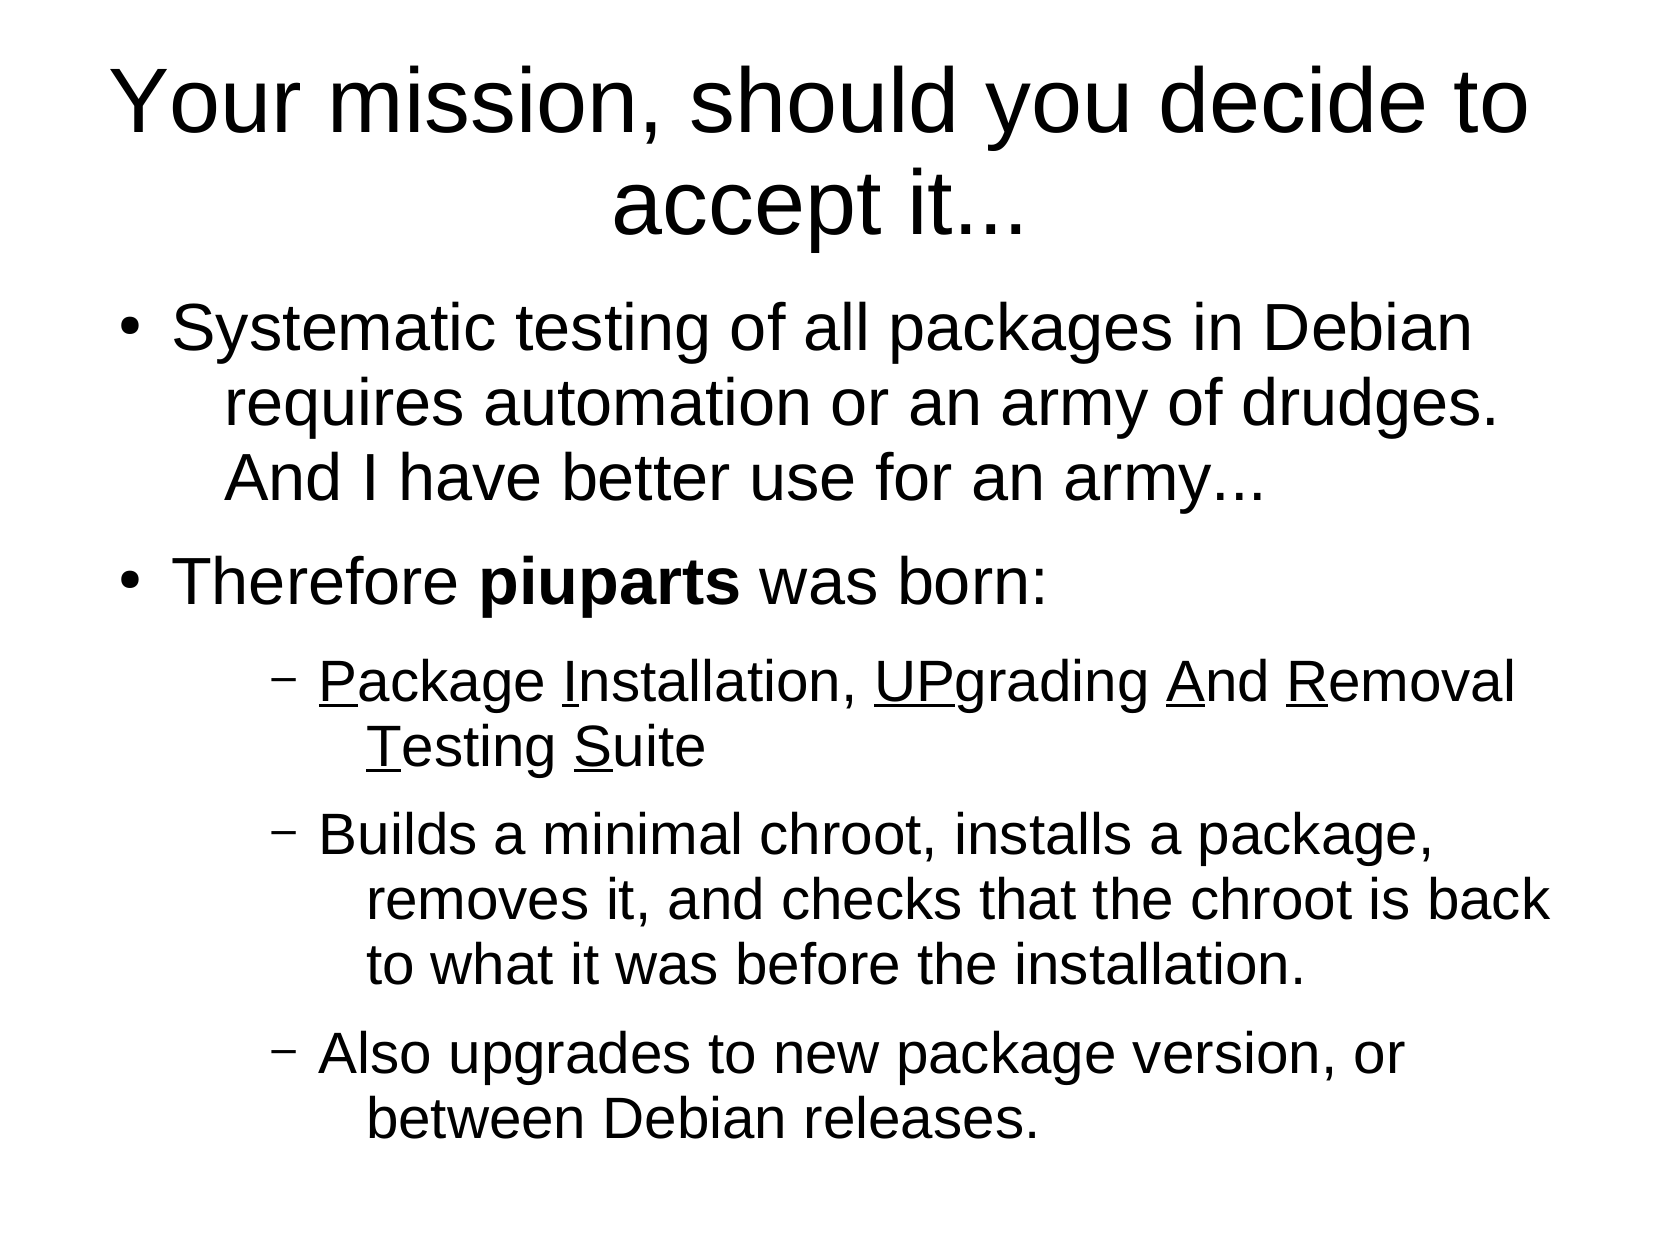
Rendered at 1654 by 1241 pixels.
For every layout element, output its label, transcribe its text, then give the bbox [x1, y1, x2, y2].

list Systematic testing of all packages in Debian requires automation or an army of drudges. And I have better use for an army... Therefore piuparts was born: Package Installation, UPgrading And Removal Testing Suite Builds a minimal chroot, installs a package, removes it, and checks that the chroot is back to what it was before the installation. Also upgrades to new package version, or between Debian releases. [82, 290, 1571, 1168]
title Your mission, should you decide to accept it... [47, 48, 1595, 256]
